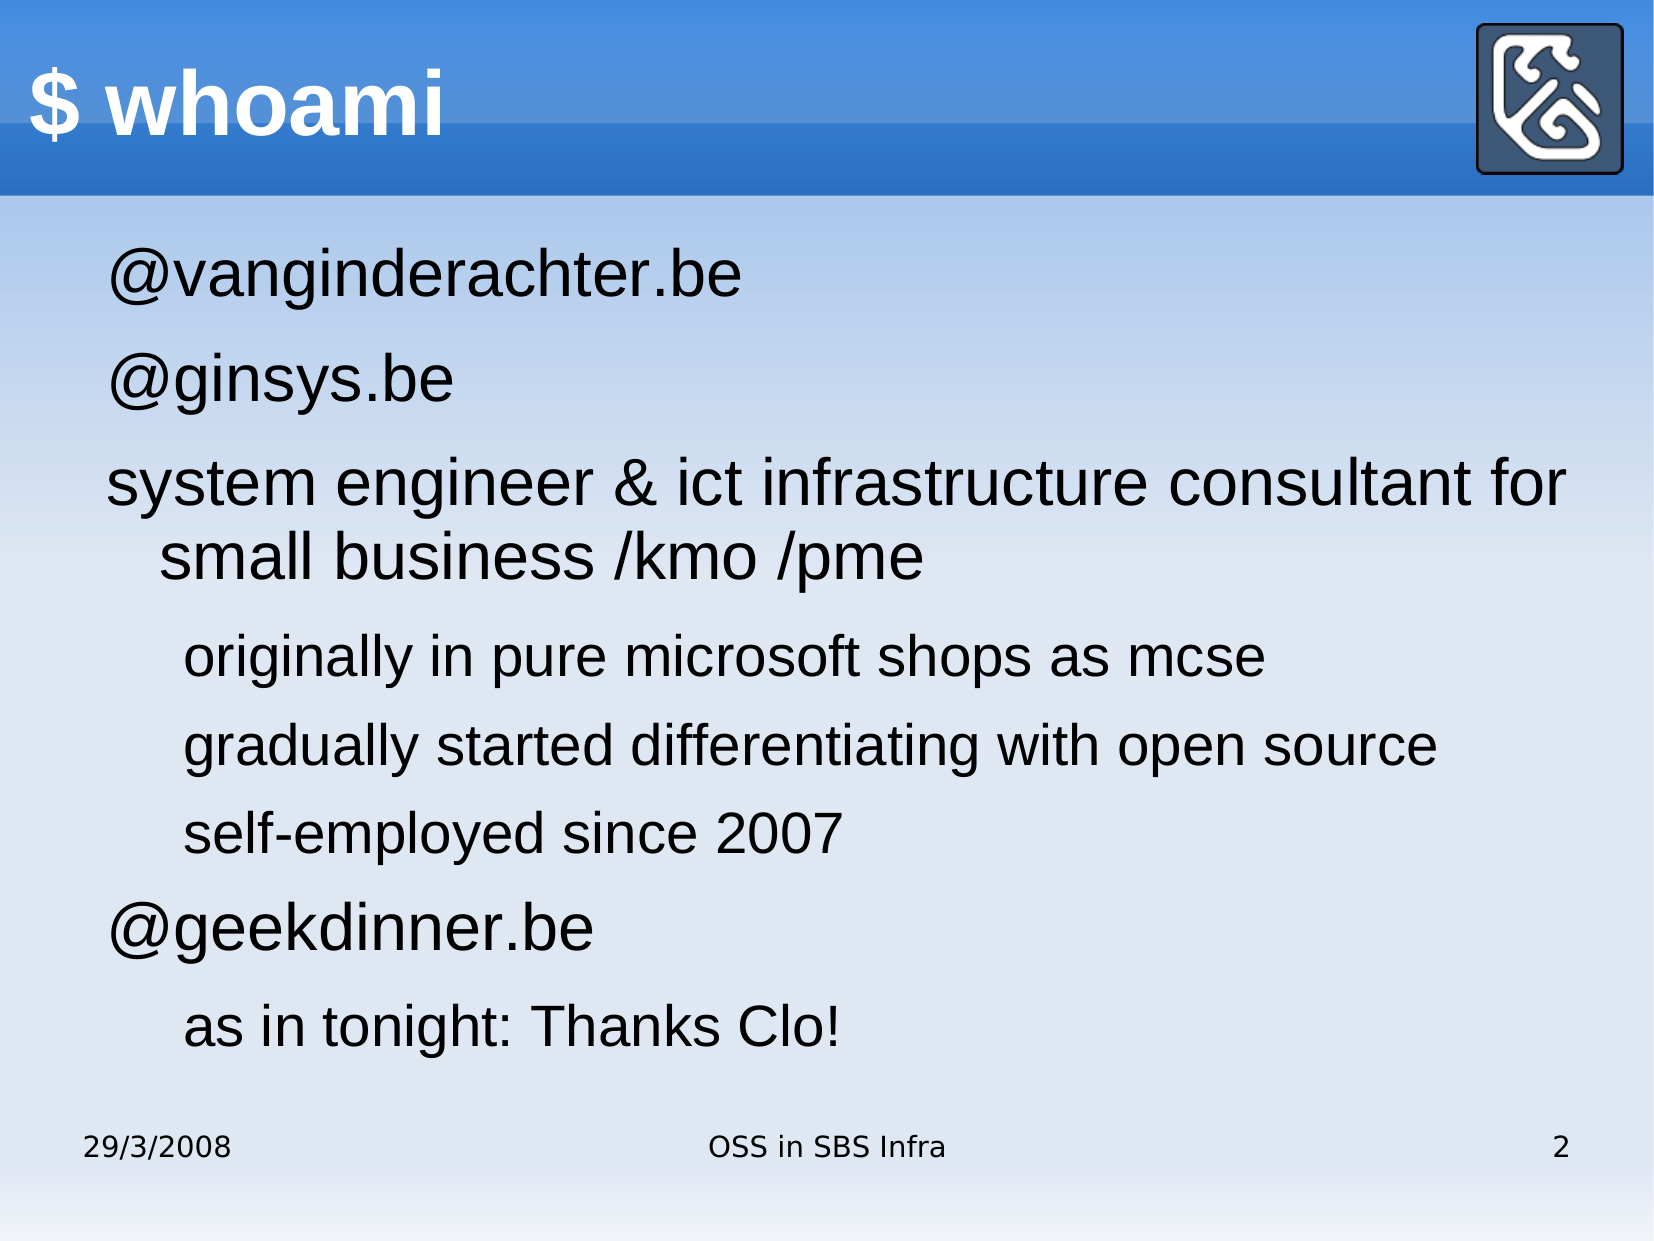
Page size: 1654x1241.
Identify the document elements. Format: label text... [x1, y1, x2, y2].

picture [0, 0, 1654, 1241]
title $ whoami [29, 7, 1388, 200]
list @vanginderachter.be @ginsys.be system engineer & ict infrastructure consultant for small business /kmo /pme originally in pure microsoft shops as mcse gradually started differentiating with open source self-employed since 2007 @geekdinner.be as in tonight: Thanks Clo! [88, 236, 1577, 1060]
